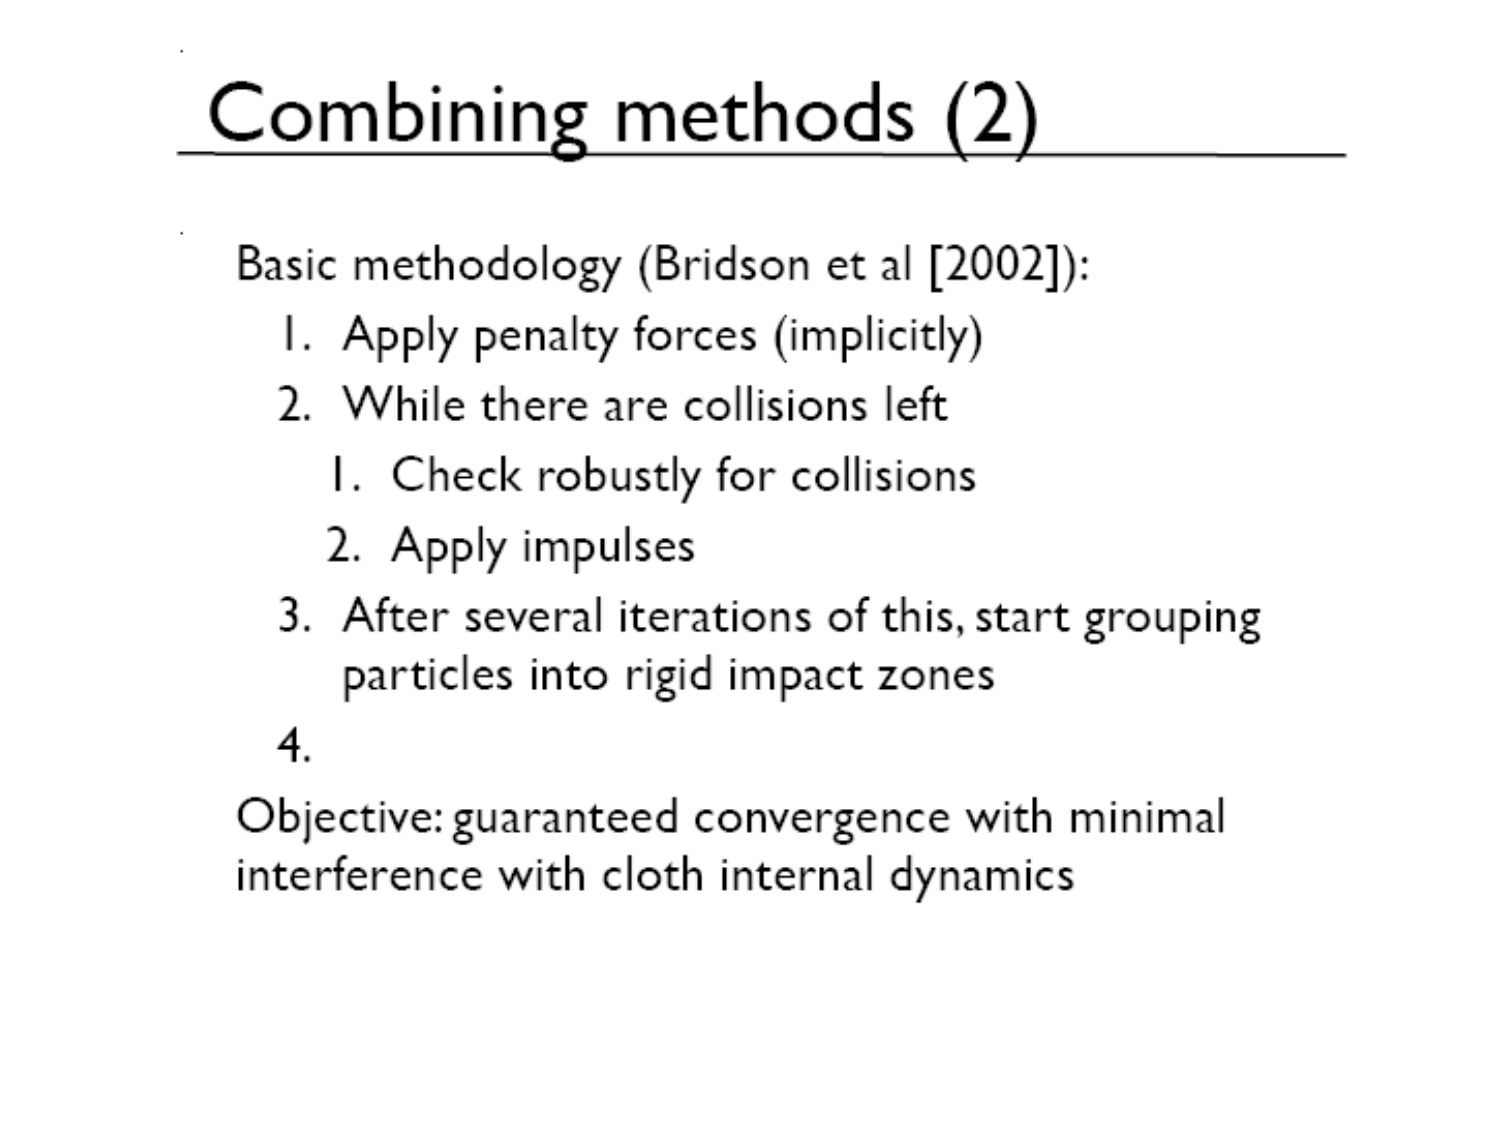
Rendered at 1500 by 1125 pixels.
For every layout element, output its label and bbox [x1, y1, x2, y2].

picture [53, 30, 1459, 958]
